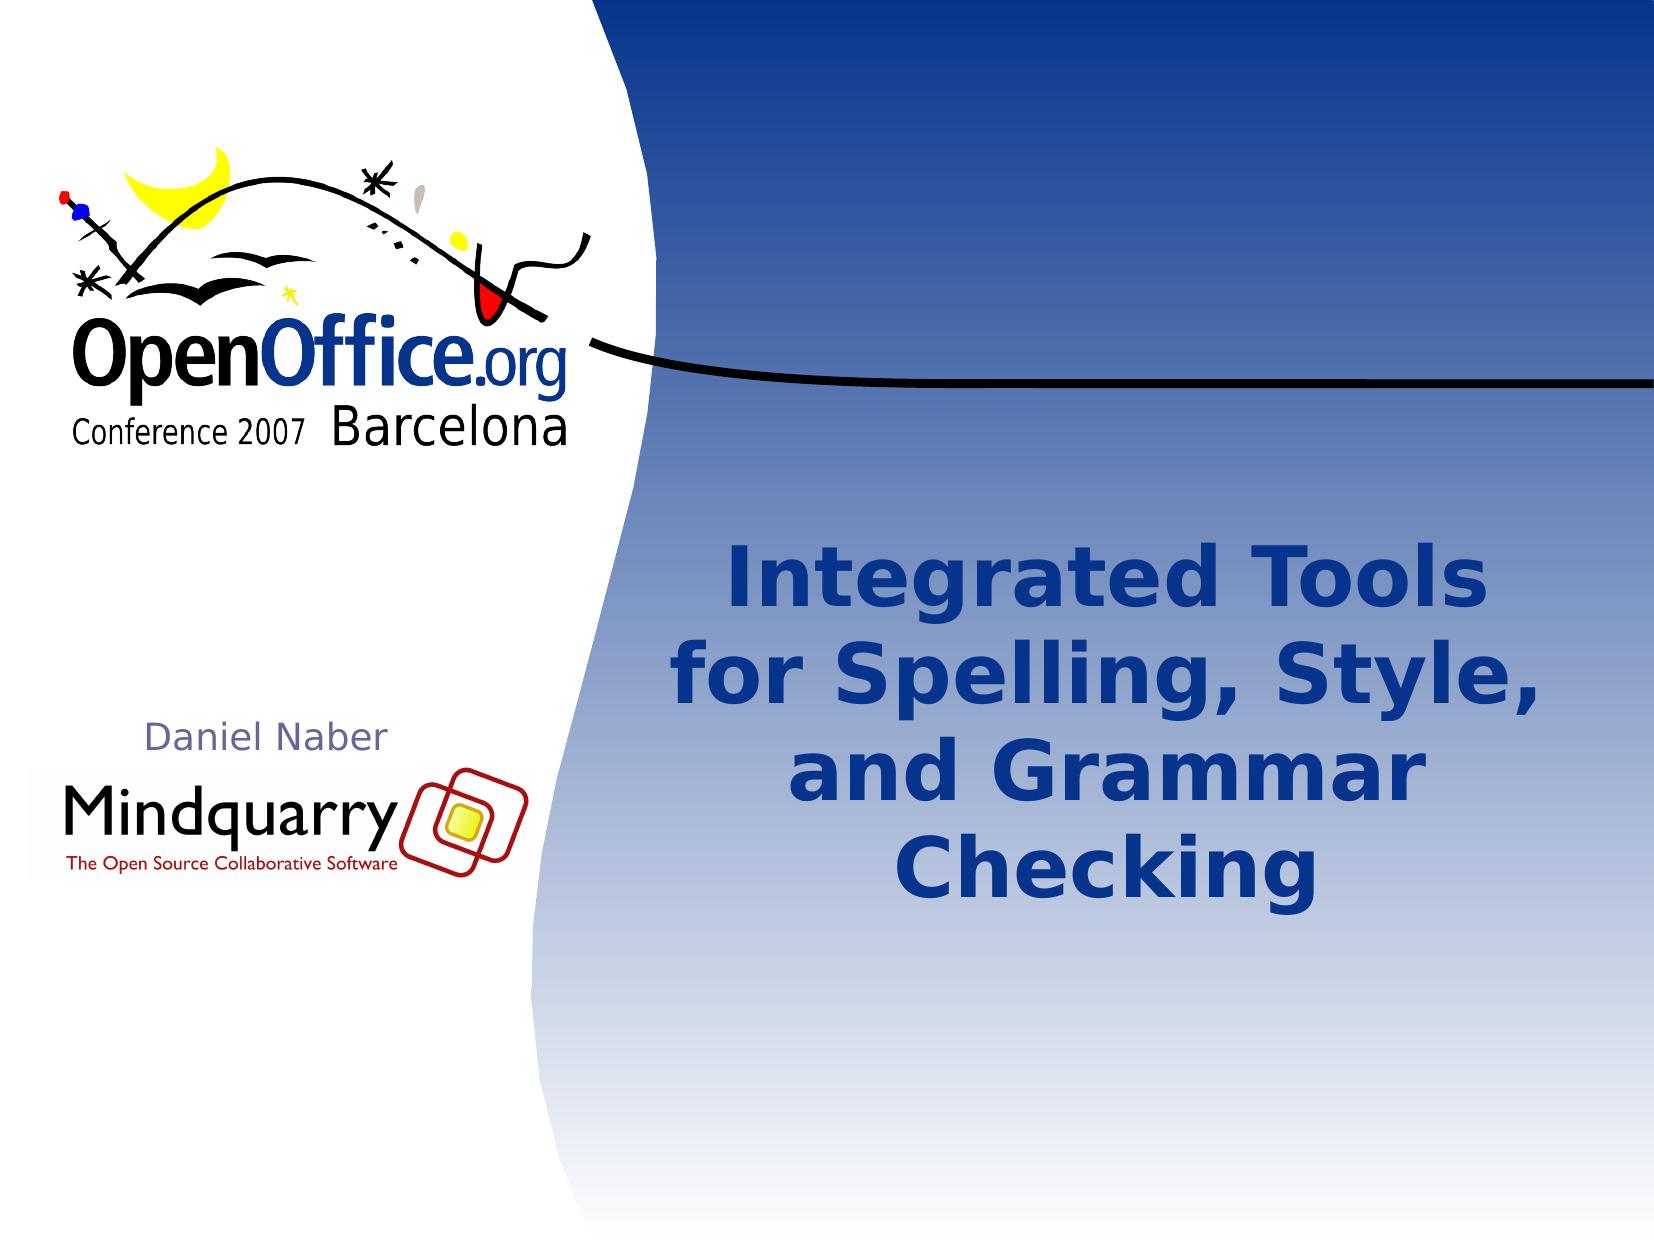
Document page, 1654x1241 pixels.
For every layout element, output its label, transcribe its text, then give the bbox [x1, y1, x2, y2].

picture [59, 147, 591, 446]
title Integrated Tools for Spelling, Style, and Grammar Checking [649, 529, 1565, 918]
picture [27, 767, 534, 882]
